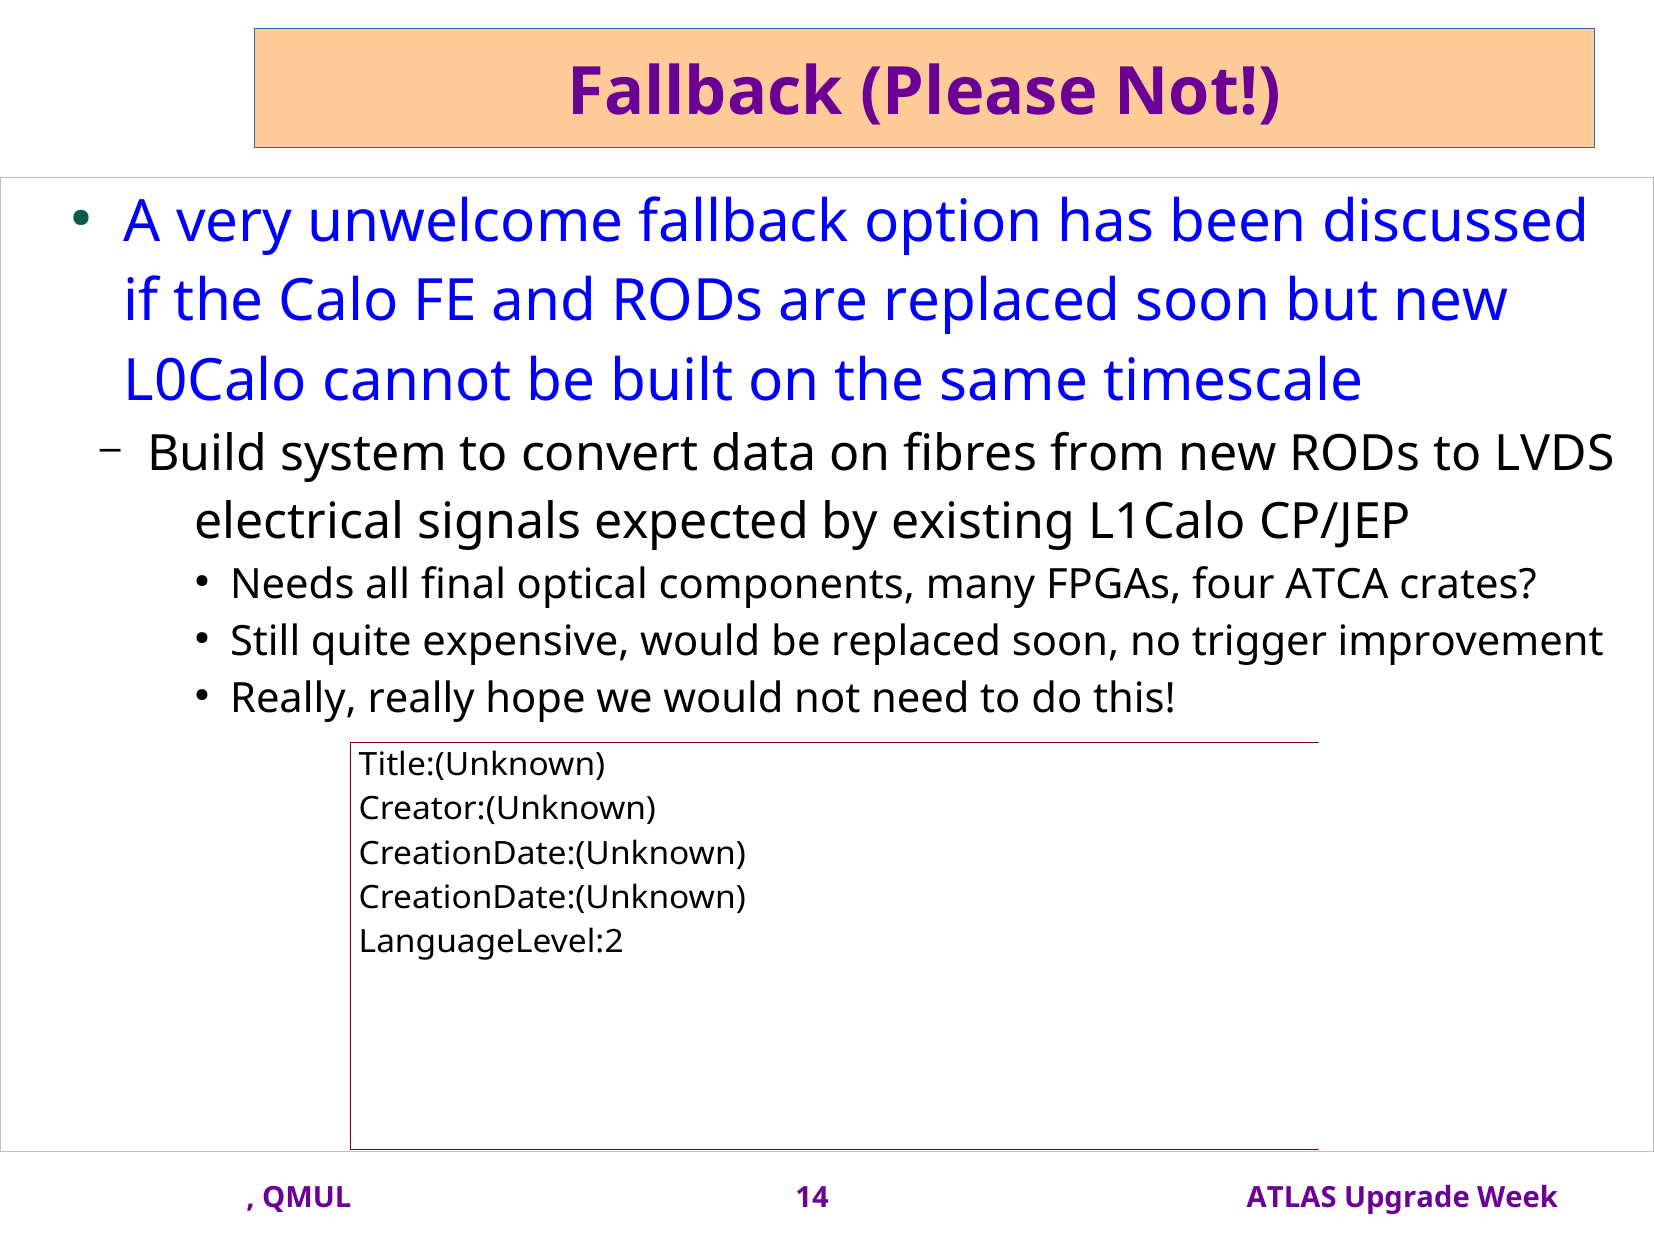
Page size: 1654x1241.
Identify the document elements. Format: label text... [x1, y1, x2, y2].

title Fallback (Please Not!) [254, 28, 1595, 148]
list A very unwelcome fallback option has been discussed if the Calo FE and RODs are replaced soon but new L0Calo cannot be built on the same timescale Build system to convert data on fibres from new RODs to LVDS electrical signals expected by existing L1Calo CP/JEP Needs all final optical components, many FPGAs, four ATCA crates? Still quite expensive, would be replaced soon, no trigger improvement Really, really hope we would not need to do this! [52, 179, 1635, 751]
picture [347, 739, 1319, 1150]
